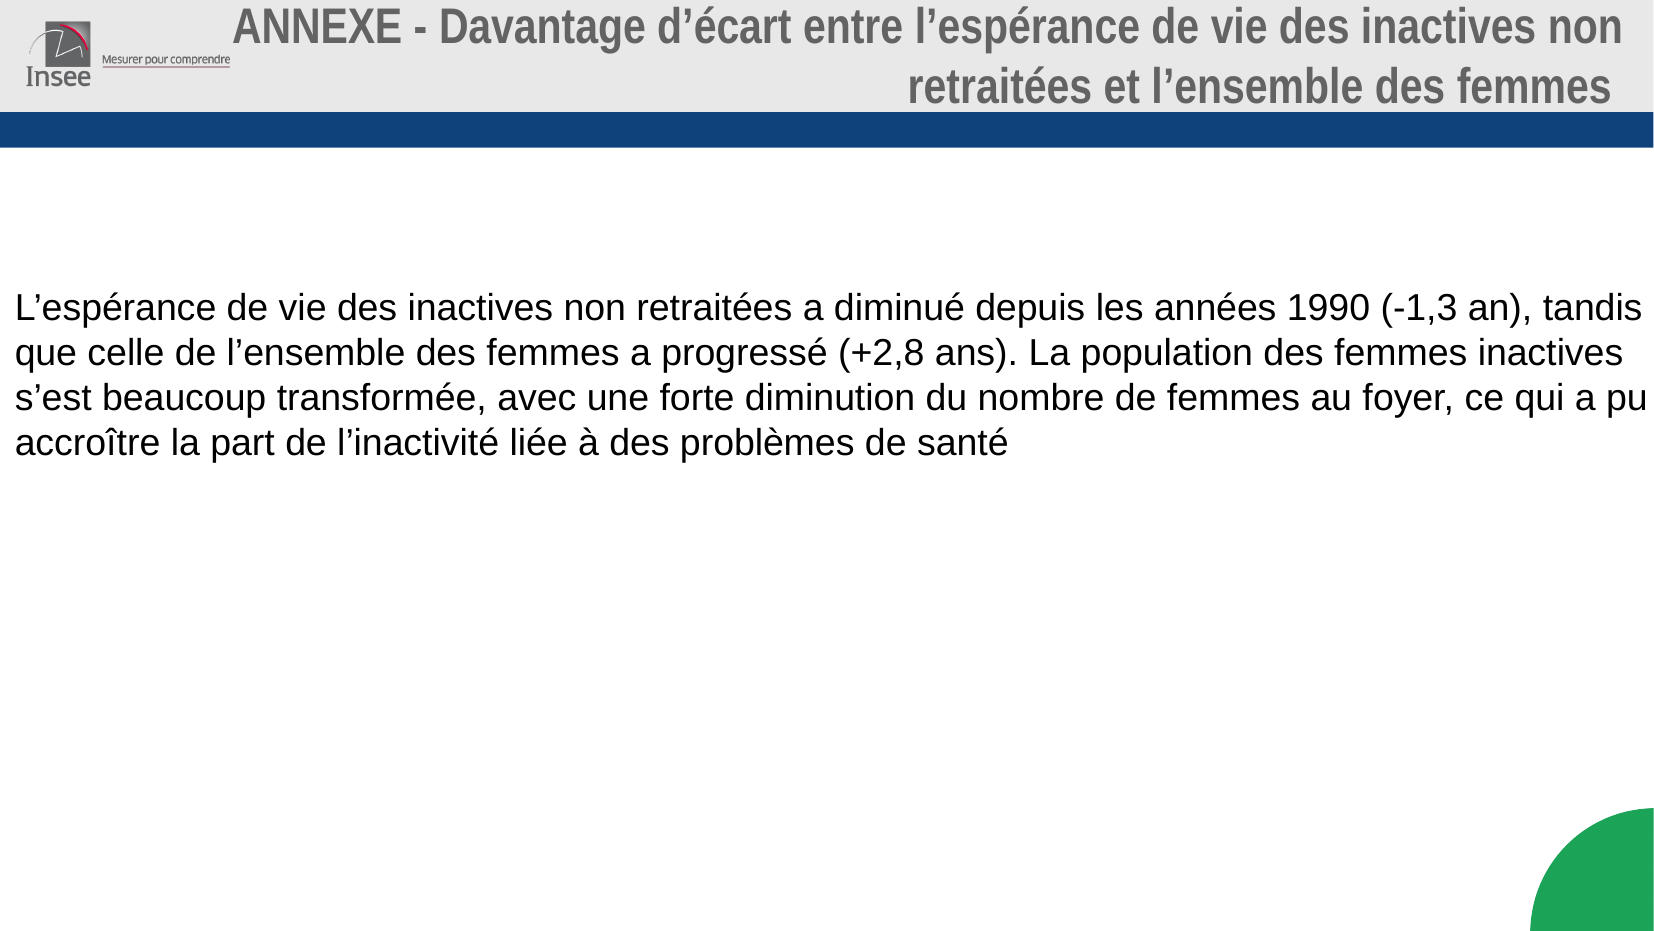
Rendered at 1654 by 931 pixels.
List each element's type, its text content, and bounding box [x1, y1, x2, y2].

picture [1530, 808, 1654, 931]
text_box L’espérance de vie des inactives non retraitées a diminué depuis les années 1990 (-1,3 an), tandis que celle de l’ensemble des femmes a progressé (+2,8 ans). La population des femmes inactives s’est beaucoup transformée, avec une forte diminution du nombre de femmes au foyer, ce qui a pu accroître la part de l’inactivité liée à des problèmes de santé [0, 275, 1654, 471]
picture [23, 0, 225, 89]
text_box ANNEXE - Davantage d’écart entre l’espérance de vie des inactives non retraitées et l’ensemble des femmes [225, 0, 1624, 114]
